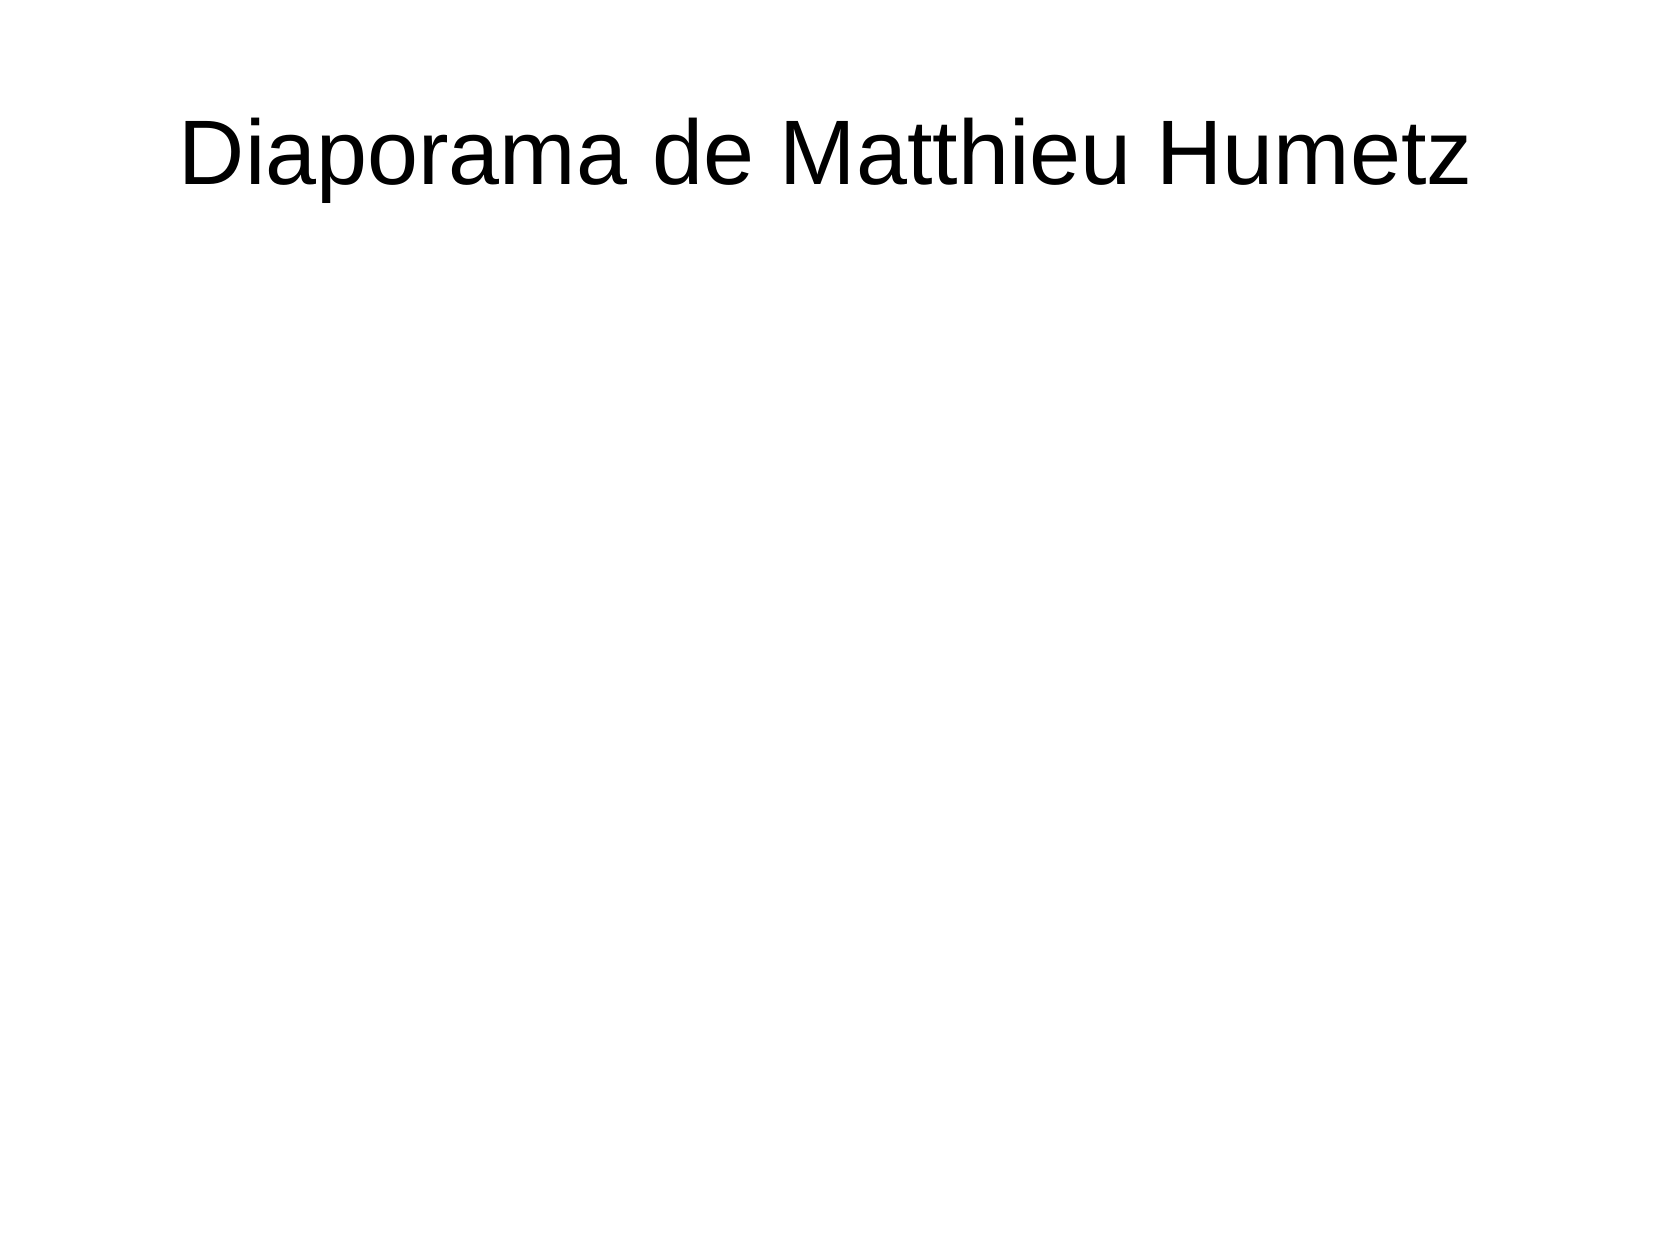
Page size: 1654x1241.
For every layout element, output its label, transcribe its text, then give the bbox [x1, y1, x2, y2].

title Diaporama de Matthieu Humetz [82, 56, 1571, 250]
